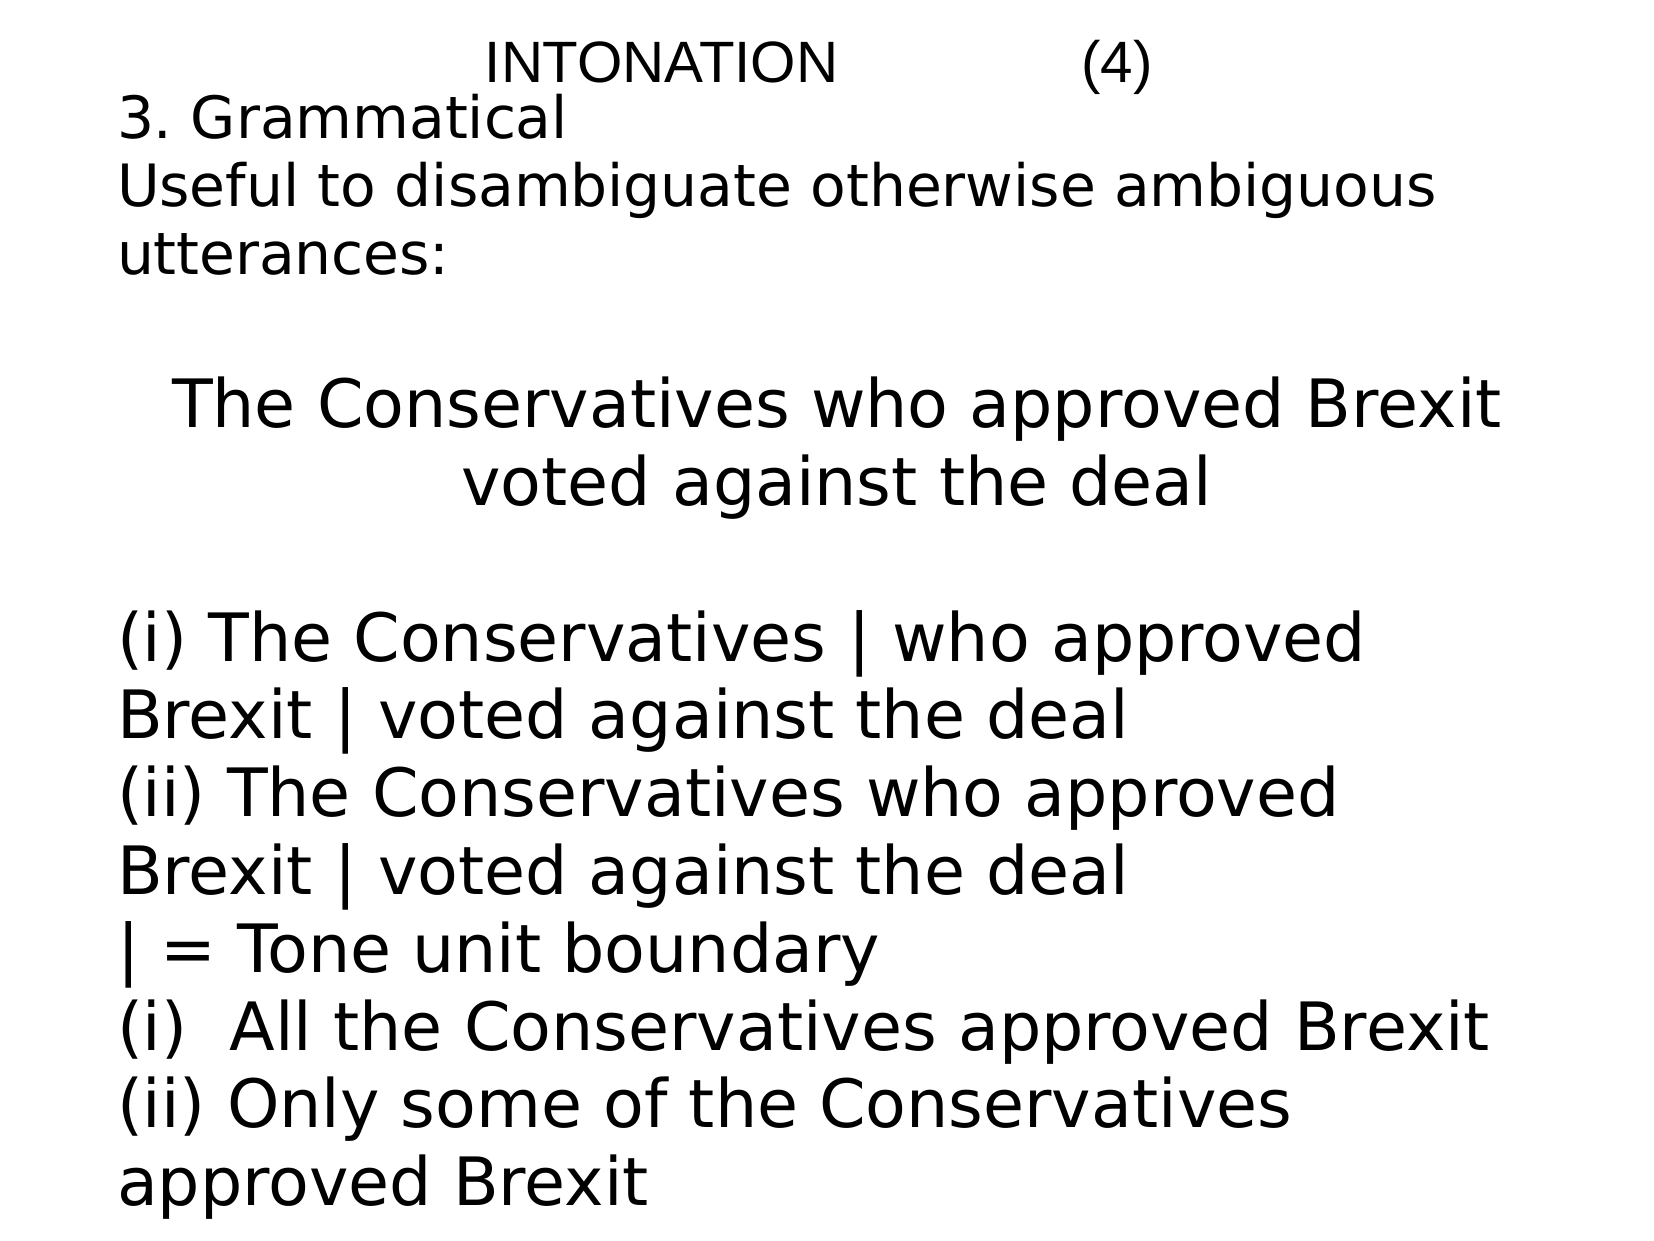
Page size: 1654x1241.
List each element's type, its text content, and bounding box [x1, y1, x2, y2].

title INTONATION (4) [75, 30, 1564, 95]
text_box 3. Grammatical Useful to disambiguate otherwise ambiguous utterances: The Conservatives who approved Brexit voted against the deal (i) The Conservatives | who approved Brexit | voted against the deal (ii) The Conservatives who approved Brexit | voted against the deal | = Tone unit boundary (i) All the Conservatives approved Brexit (ii) Only some of the Conservatives approved Brexit [102, 77, 1573, 1241]
